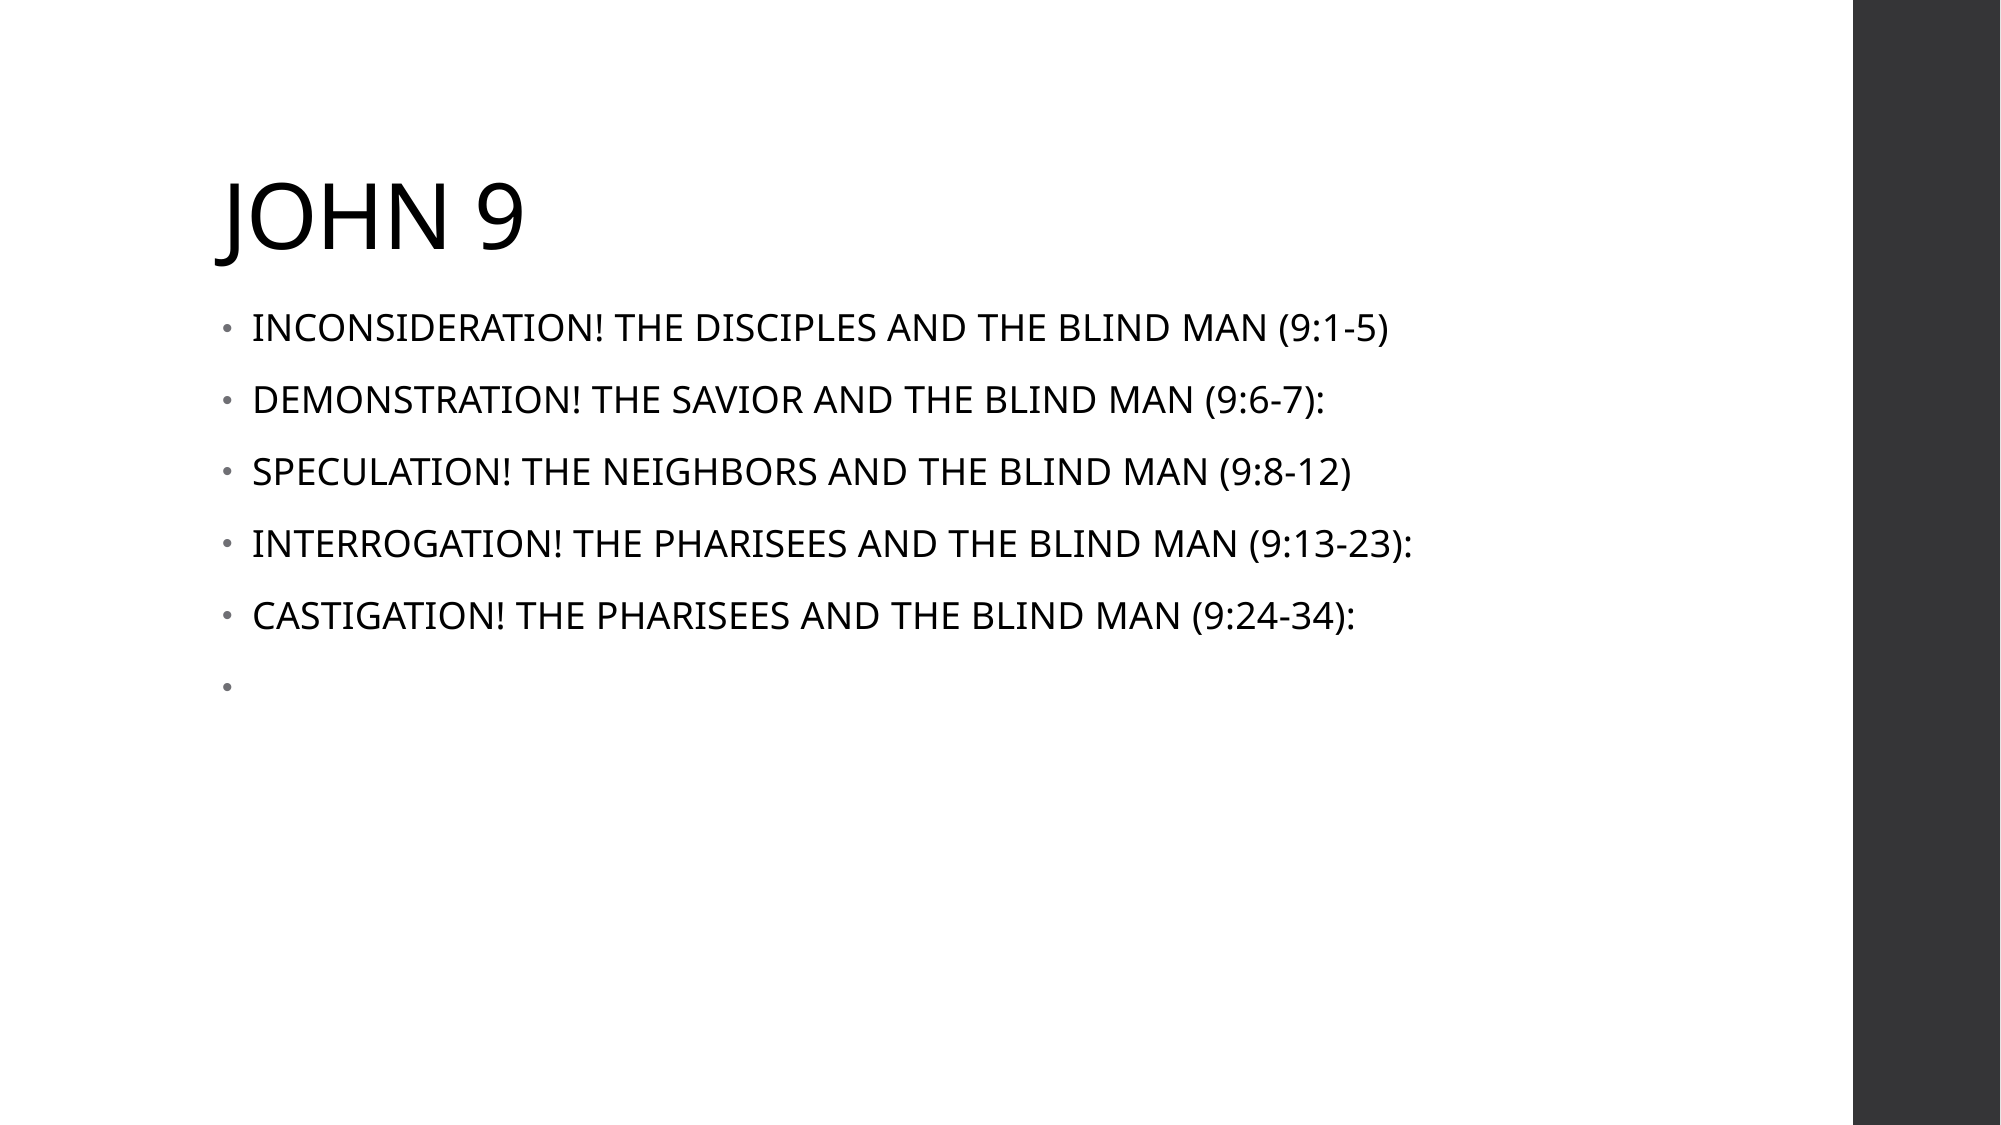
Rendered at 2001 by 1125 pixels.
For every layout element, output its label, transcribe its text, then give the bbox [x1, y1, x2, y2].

title JOHN 9 [206, 60, 1797, 278]
list INCONSIDERATION! THE DISCIPLES AND THE BLIND MAN (9:1-5) DEMONSTRATION! THE SAVIOR AND THE BLIND MAN (9:6-7): SPECULATION! THE NEIGHBORS AND THE BLIND MAN (9:8-12) INTERROGATION! THE PHARISEES AND THE BLIND MAN (9:13-23): CASTIGATION! THE PHARISEES AND THE BLIND MAN (9:24-34): [206, 299, 1617, 1014]
